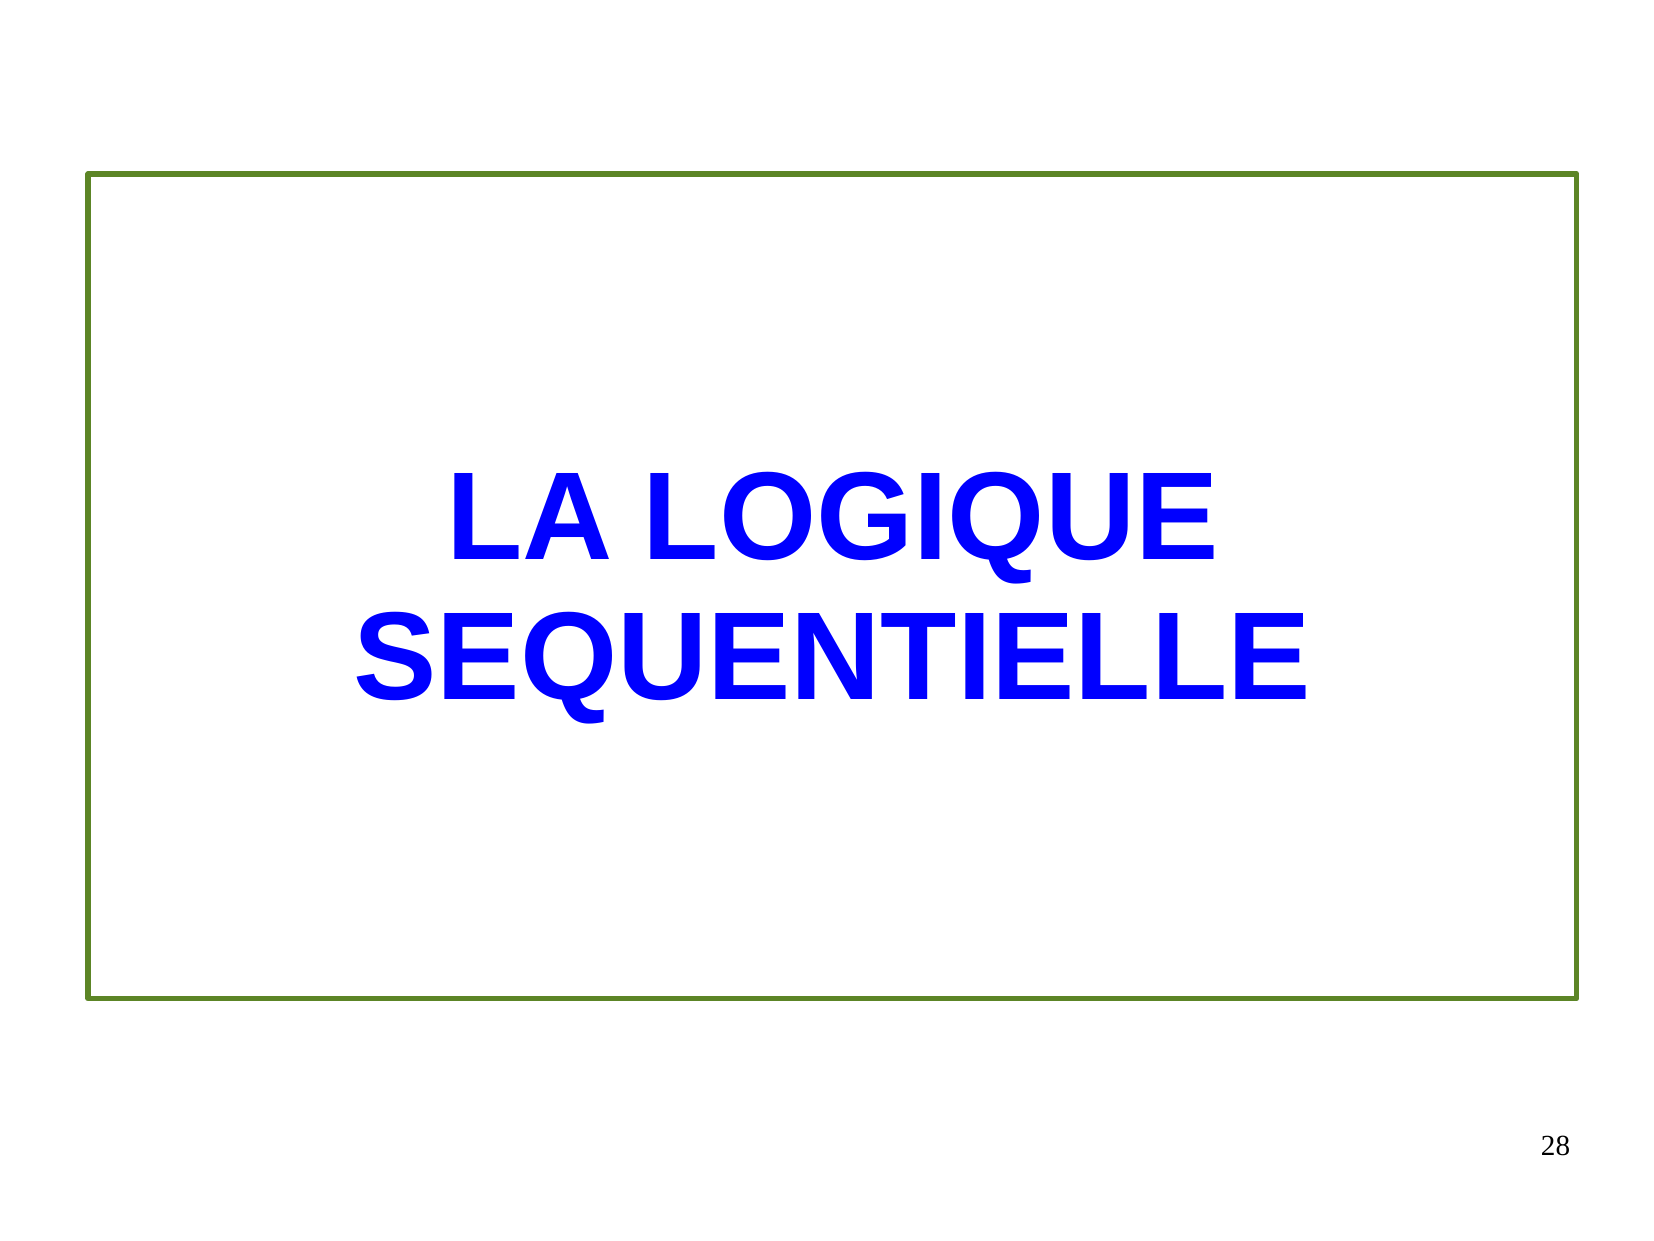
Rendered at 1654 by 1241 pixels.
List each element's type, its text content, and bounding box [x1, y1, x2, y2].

text_box LA LOGIQUE SEQUENTIELLE [88, 174, 1577, 999]
